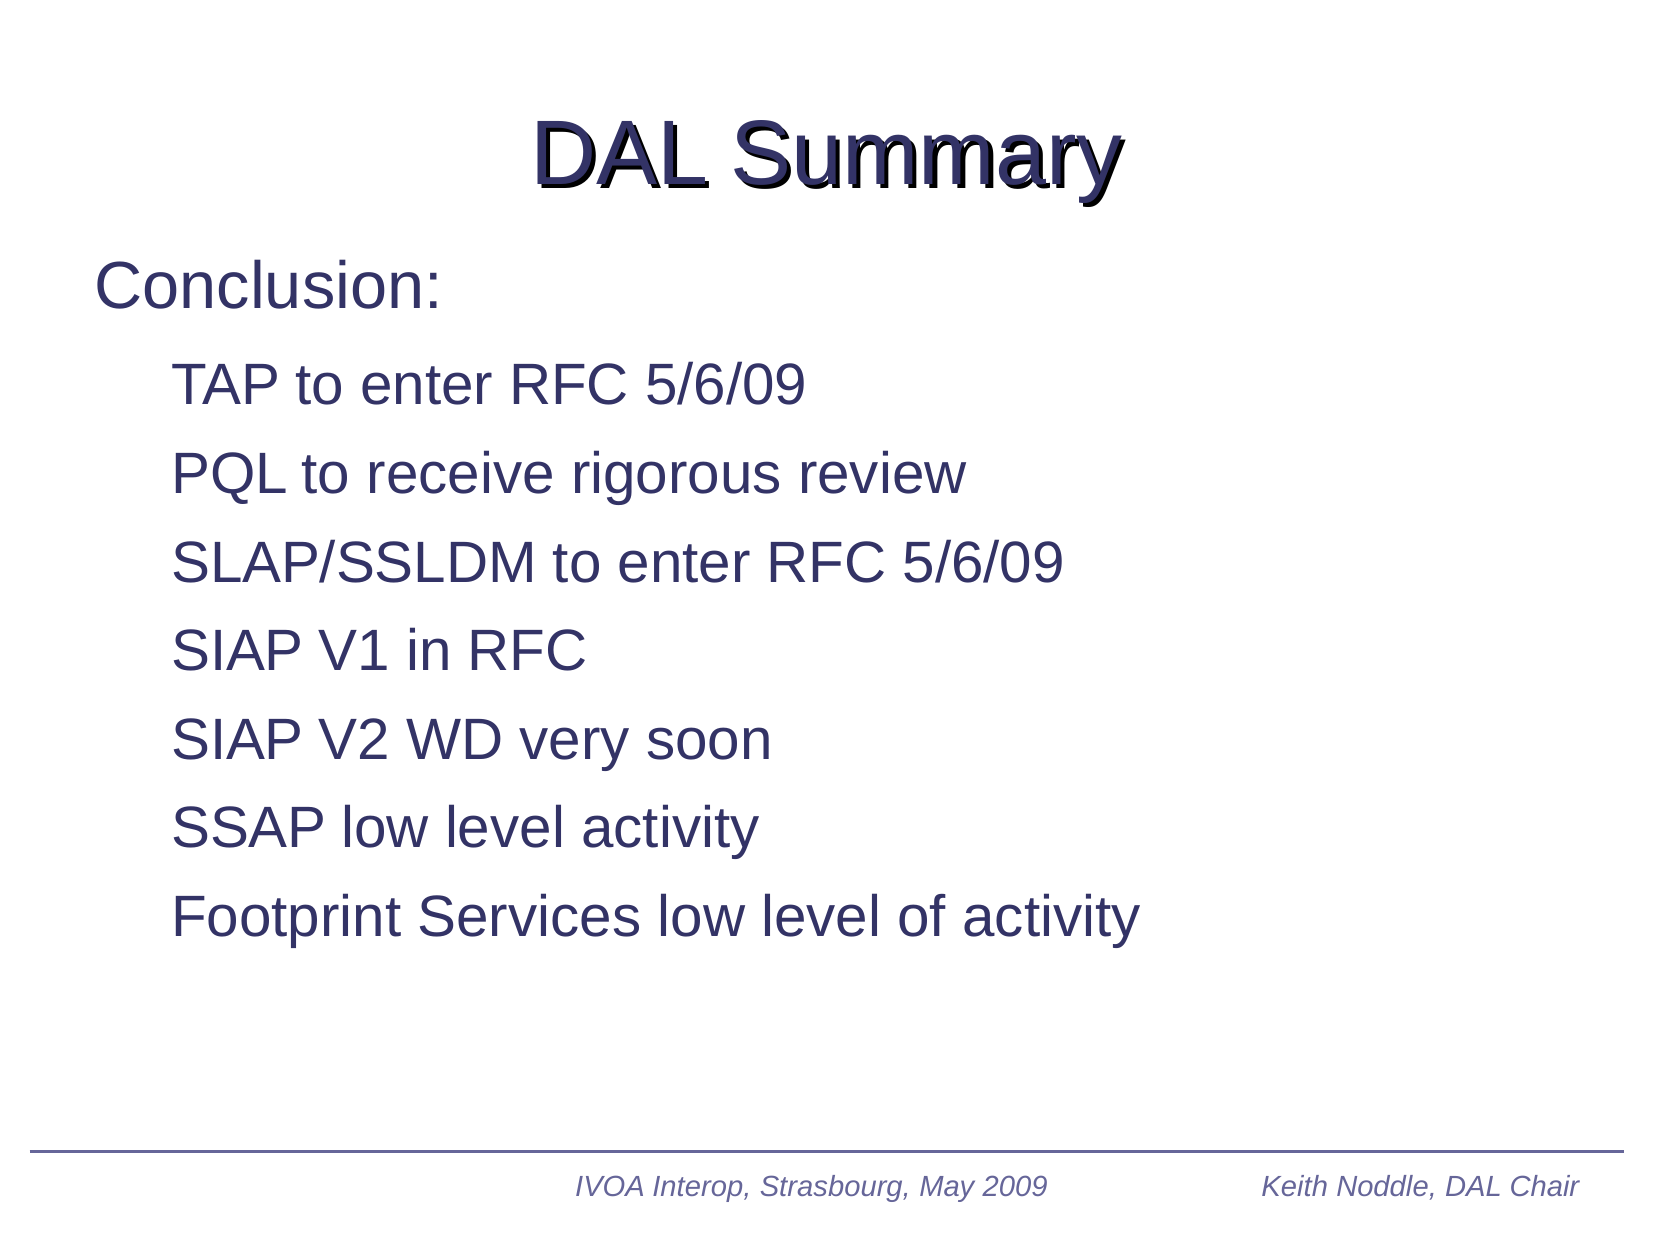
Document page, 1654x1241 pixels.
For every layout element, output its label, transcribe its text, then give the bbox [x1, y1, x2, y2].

title DAL Summary [82, 56, 1571, 250]
list Conclusion: TAP to enter RFC 5/6/09 PQL to receive rigorous review SLAP/SSLDM to enter RFC 5/6/09 SIAP V1 in RFC SIAP V2 WD very soon SSAP low level activity Footprint Services low level of activity [76, 247, 1565, 1052]
